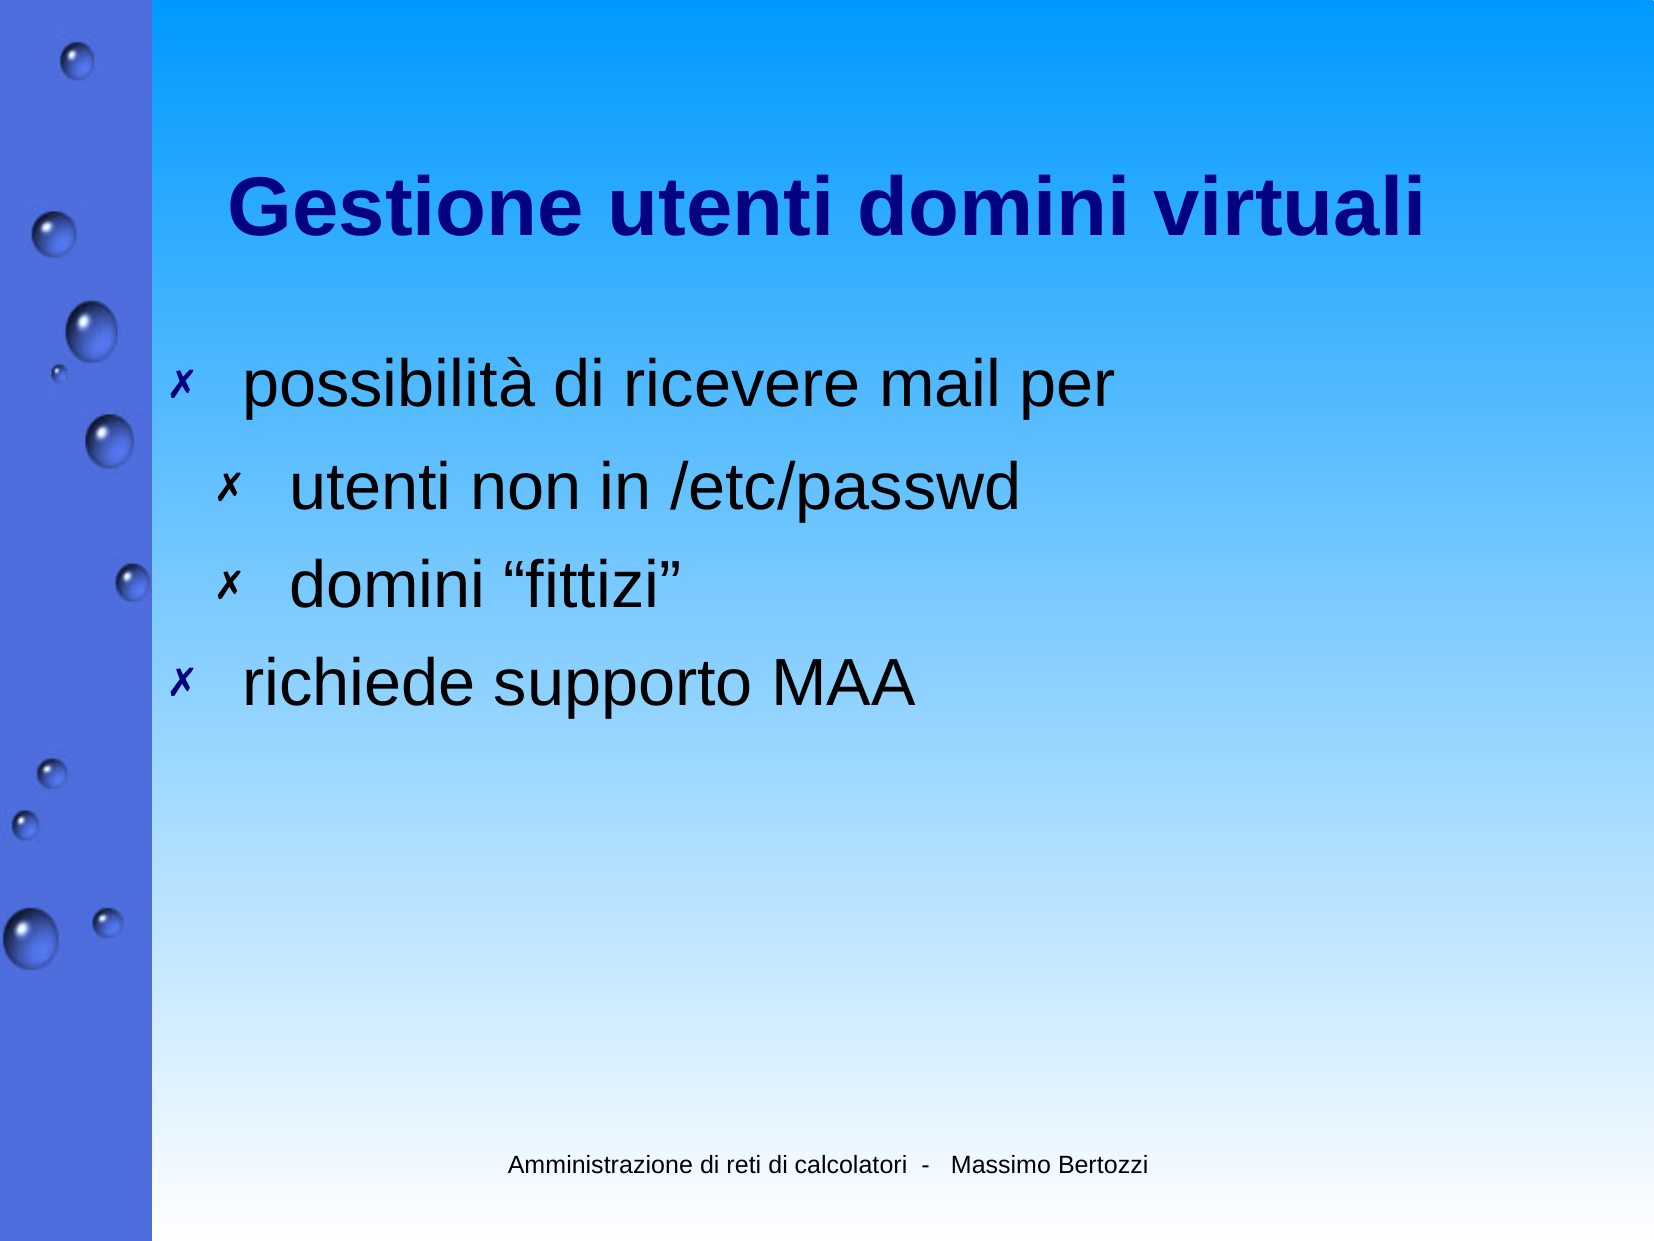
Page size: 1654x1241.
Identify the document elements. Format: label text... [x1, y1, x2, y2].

title Gestione utenti domini virtuali [121, 102, 1534, 311]
list possibilità di ricevere mail per utenti non in /etc/passwd domini “fittizi” richiede supporto MAA [159, 346, 1572, 1128]
picture [0, 0, 152, 1241]
